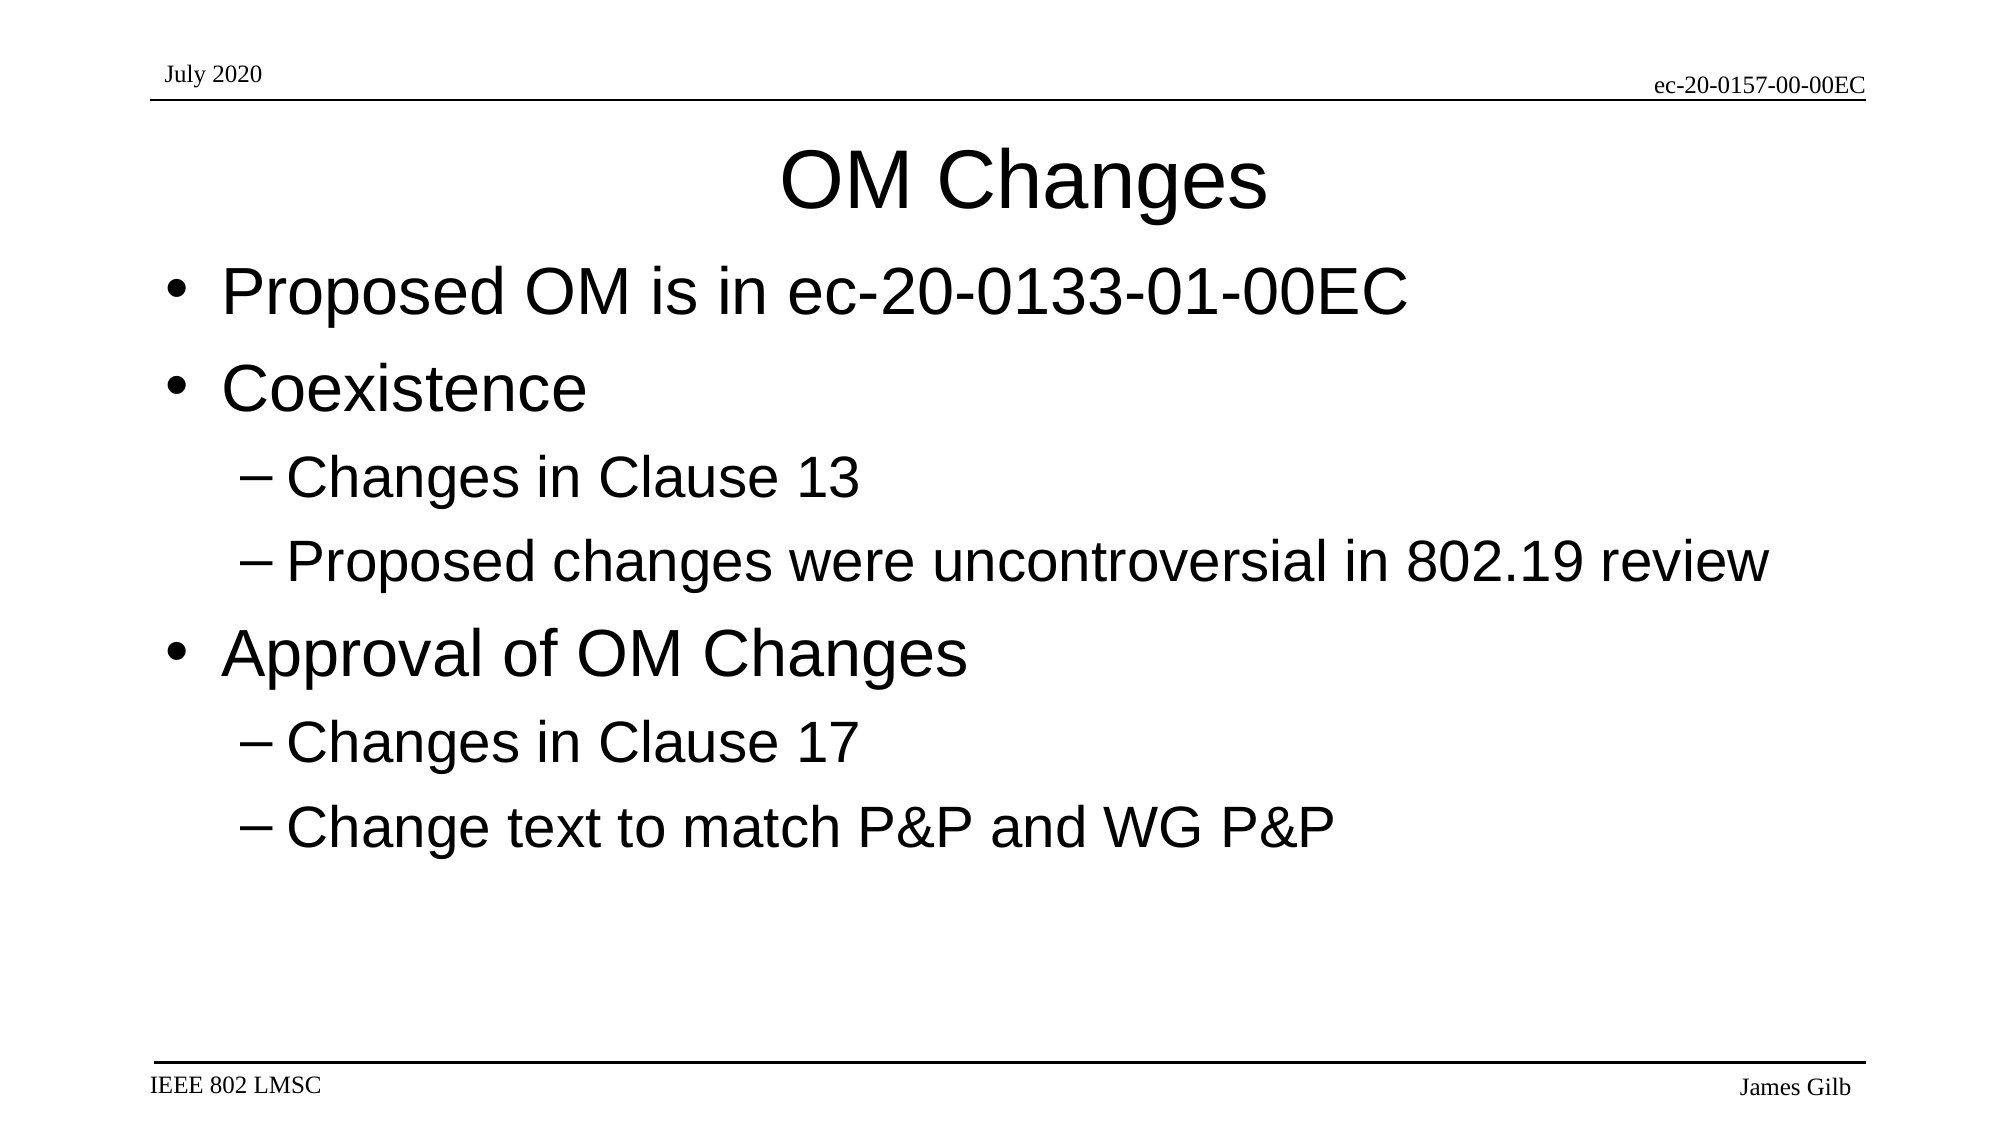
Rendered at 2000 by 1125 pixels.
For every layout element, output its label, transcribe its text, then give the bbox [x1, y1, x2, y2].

title OM Changes [149, 112, 1900, 238]
list Proposed OM is in ec-20-0133-01-00EC Coexistence Changes in Clause 13 Proposed changes were uncontroversial in 802.19 review Approval of OM Changes Changes in Clause 17 Change text to match P&P and WG P&P [149, 239, 1900, 1051]
